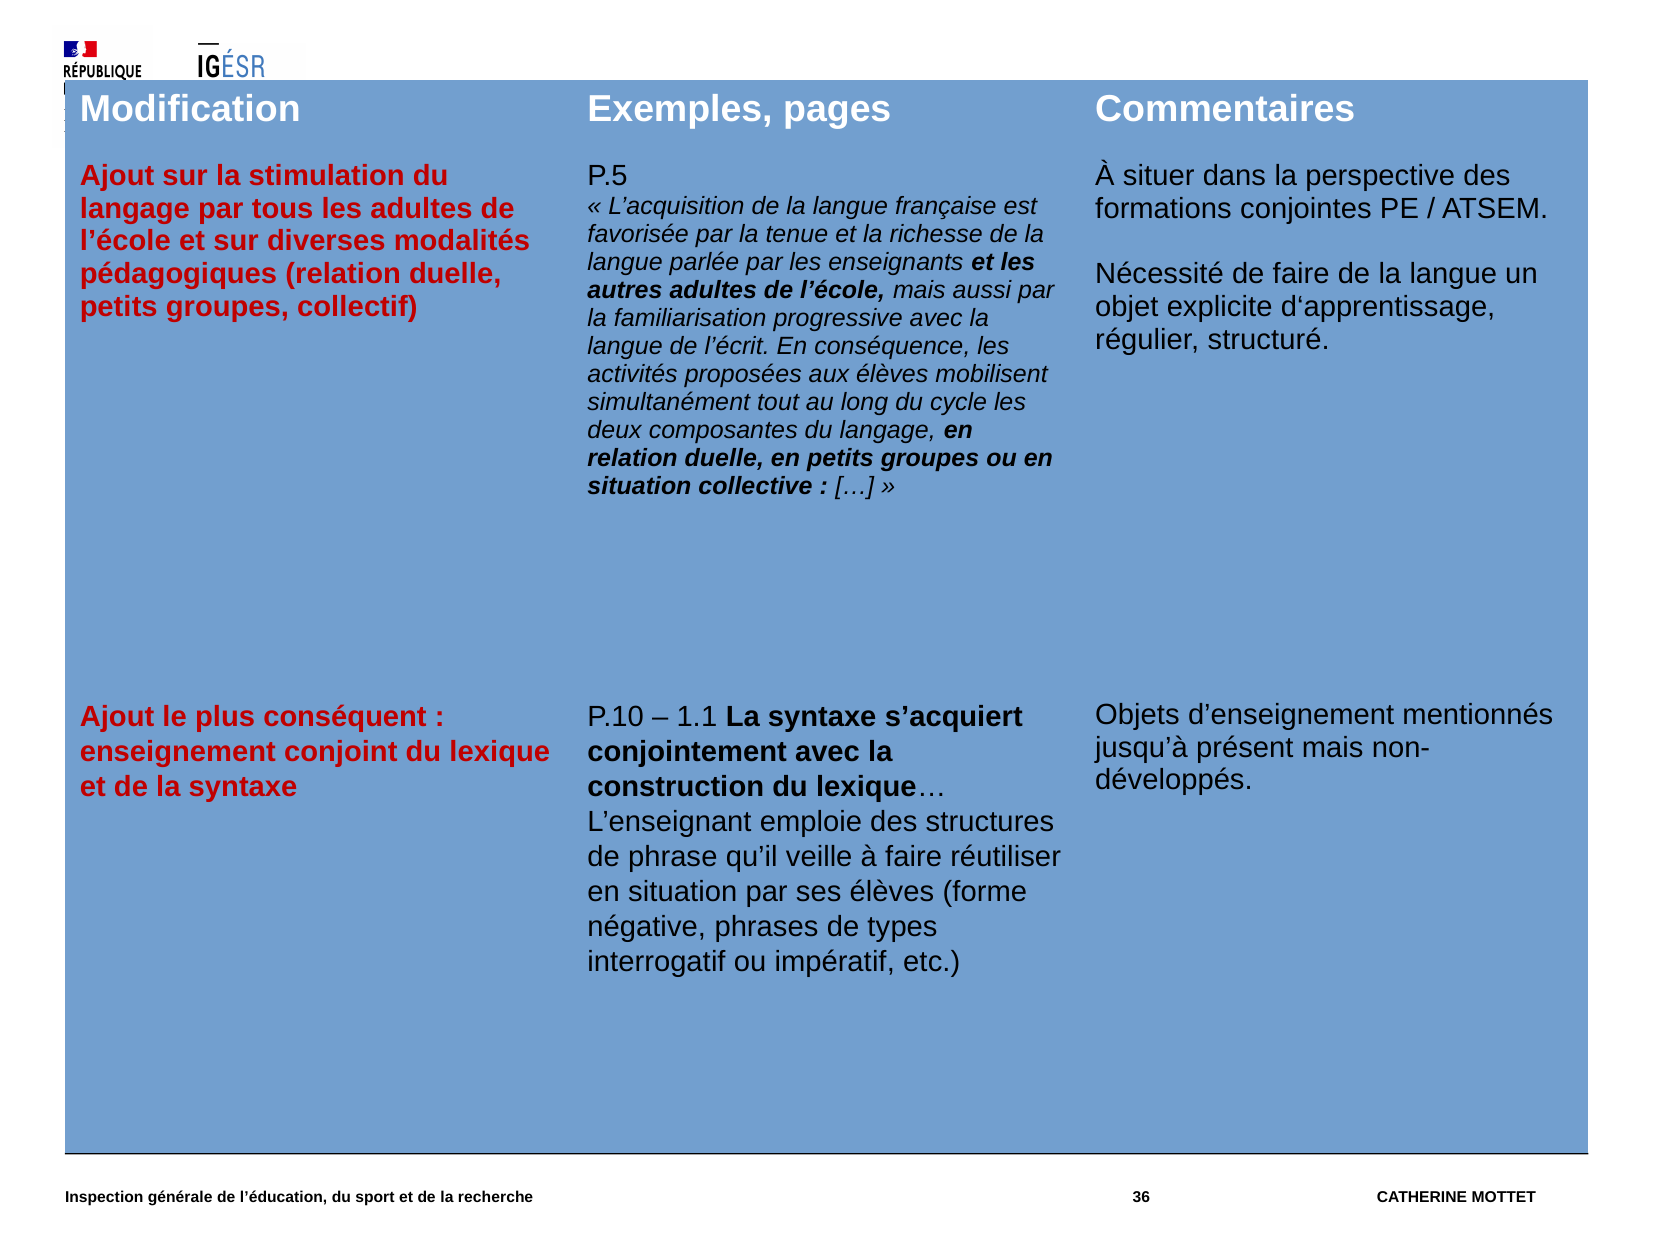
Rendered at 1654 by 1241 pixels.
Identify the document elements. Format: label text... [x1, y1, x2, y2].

table_header Exemples, pages [573, 80, 1080, 151]
text_box <numéro> [1132, 1153, 1377, 1241]
table_cell Objets d’enseignement mentionnés jusqu’à présent mais non-développés. [1080, 691, 1588, 1153]
table_cell P.10 – 1.1 La syntaxe s’acquiert conjointement avec la construction du lexique… L’enseignant emploie des structures de phrase qu’il veille à faire réutiliser en situation par ses élèves (forme négative, phrases de types interrogatif ou impératif, etc.) [573, 691, 1080, 1153]
picture [52, 25, 153, 148]
table_cell P.5 « L’acquisition de la langue française est favorisée par la tenue et la richesse de la langue parlée par les enseignants et les autres adultes de l’école, mais aussi par la familiarisation progressive avec la langue de l’écrit. En conséquence, les activités proposées aux élèves mobilisent simultanément tout au long du cycle les deux composantes du langage, en relation duelle, en petits groupes ou en situation collective : […] » [573, 151, 1080, 691]
table_header Commentaires [1080, 80, 1588, 151]
picture [198, 43, 306, 80]
table_cell À situer dans la perspective des formations conjointes PE / ATSEM. Nécessité de faire de la langue un objet explicite d‘apprentissage, régulier, structuré. [1080, 151, 1588, 691]
text_box Catherine Mottet [1377, 1153, 1589, 1241]
table_cell Ajout sur la stimulation du langage par tous les adultes de l’école et sur diverses modalités pédagogiques (relation duelle, petits groupes, collectif) [65, 151, 573, 691]
text_box Inspection générale de l’éducation, du sport et de la recherche [65, 1153, 1132, 1241]
table_cell Ajout le plus conséquent : enseignement conjoint du lexique et de la syntaxe [65, 691, 573, 1153]
table_header Modification [65, 80, 573, 151]
